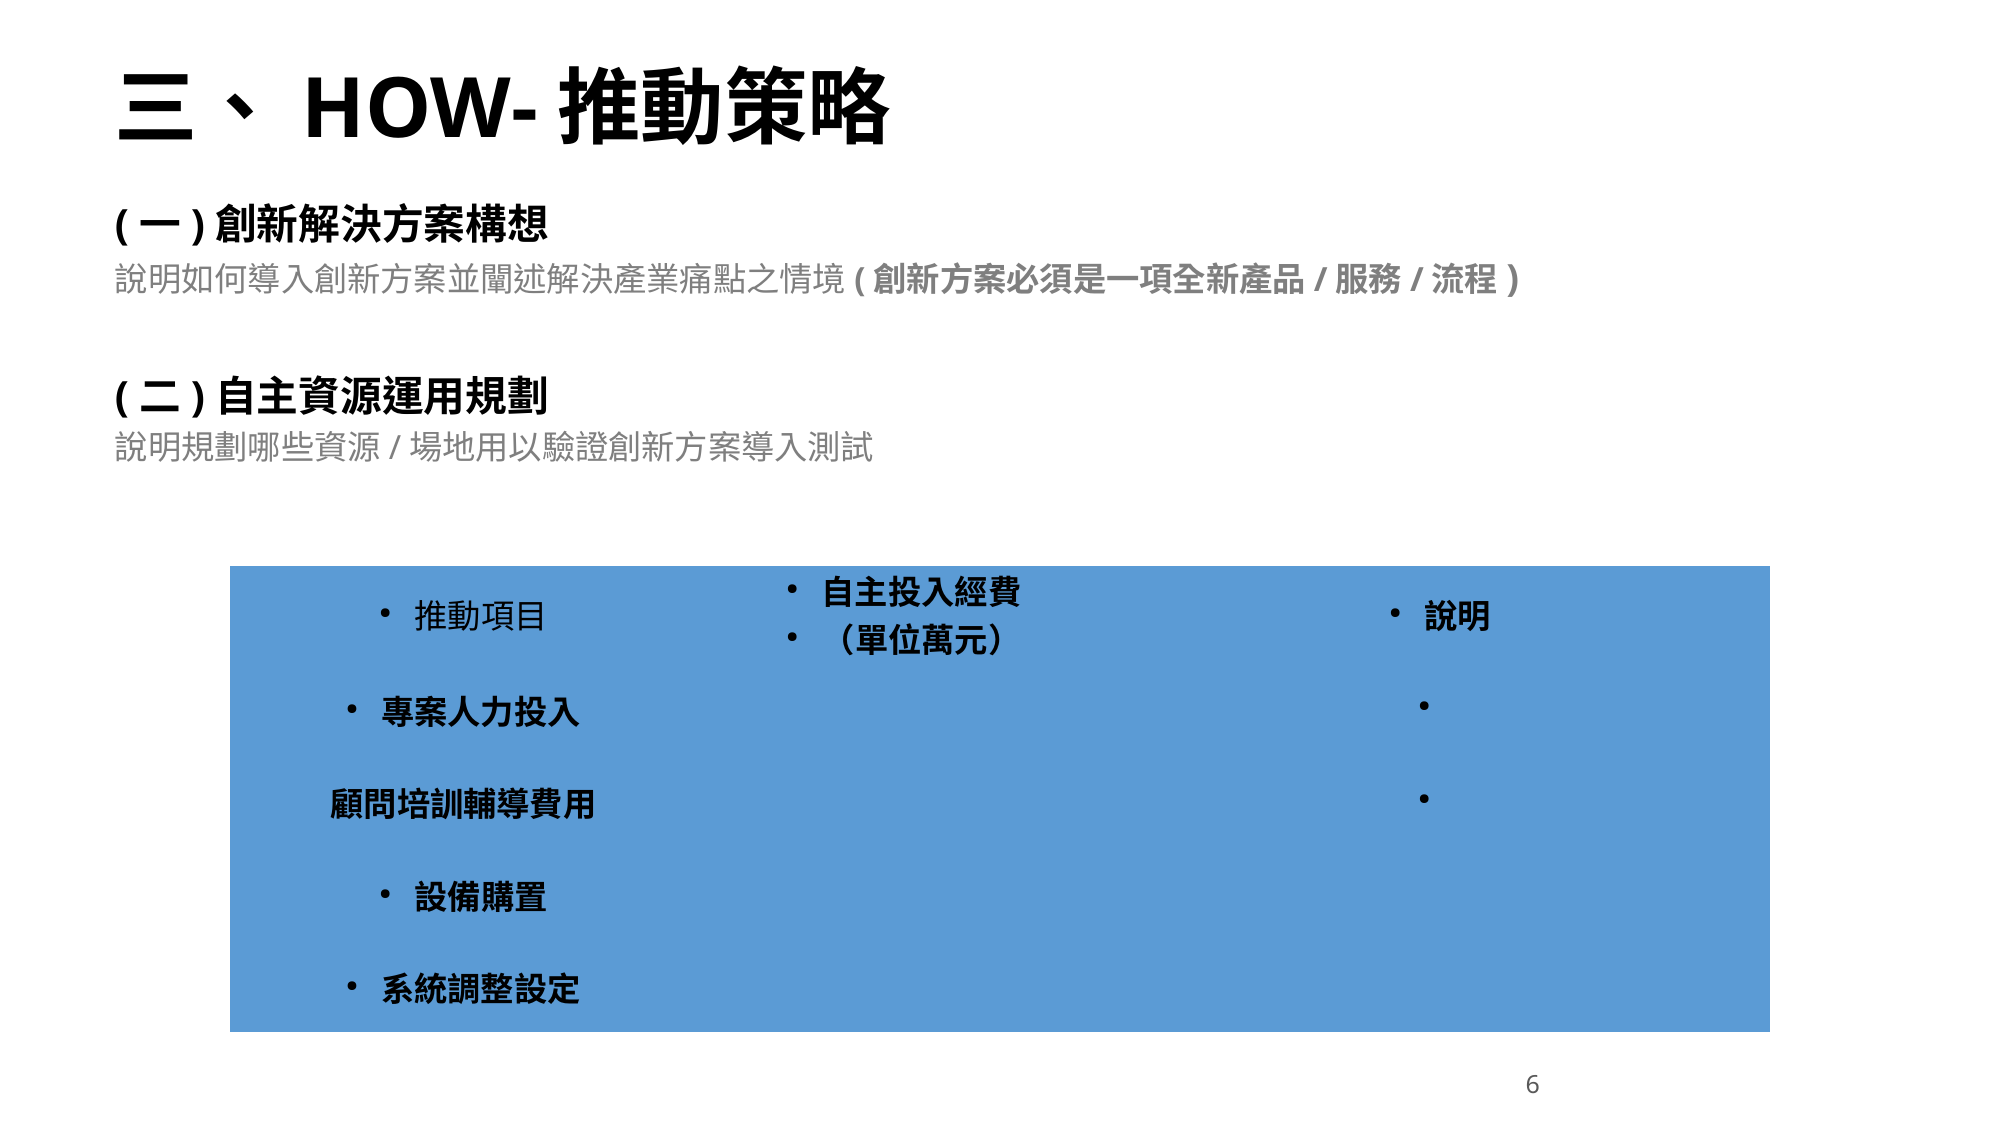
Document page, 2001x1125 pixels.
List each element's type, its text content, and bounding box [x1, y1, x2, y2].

table_cell [1110, 754, 1770, 847]
table_header 推動項目 [230, 566, 697, 662]
table_cell [1110, 662, 1770, 754]
table_cell [697, 939, 1110, 1032]
text_box (二)自主資源運用規劃 說明規劃哪些資源/場地用以驗證創新方案導入測試 [99, 367, 1900, 536]
title 三、HOW-推動策略 [99, 56, 1900, 166]
table_cell 顧問培訓輔導費用 [230, 754, 697, 847]
table_cell 系統調整設定 [230, 939, 697, 1032]
table_cell [697, 754, 1110, 847]
table_cell 設備購置 [230, 847, 697, 939]
table_cell [697, 662, 1110, 754]
table_cell [1110, 939, 1770, 1032]
table_cell [1110, 847, 1770, 939]
text_box 5 [1510, 1061, 1961, 1097]
table_cell [697, 847, 1110, 939]
text_box (一)創新解決方案構想 說明如何導入創新方案並闡述解決產業痛點之情境(創新方案必須是一項全新產品/服務/流程) [99, 196, 1900, 367]
table_header 自主投入經費 （單位萬元） [697, 566, 1110, 662]
table_header 說明 [1110, 566, 1770, 662]
table_cell 專案人力投入 [230, 662, 697, 754]
